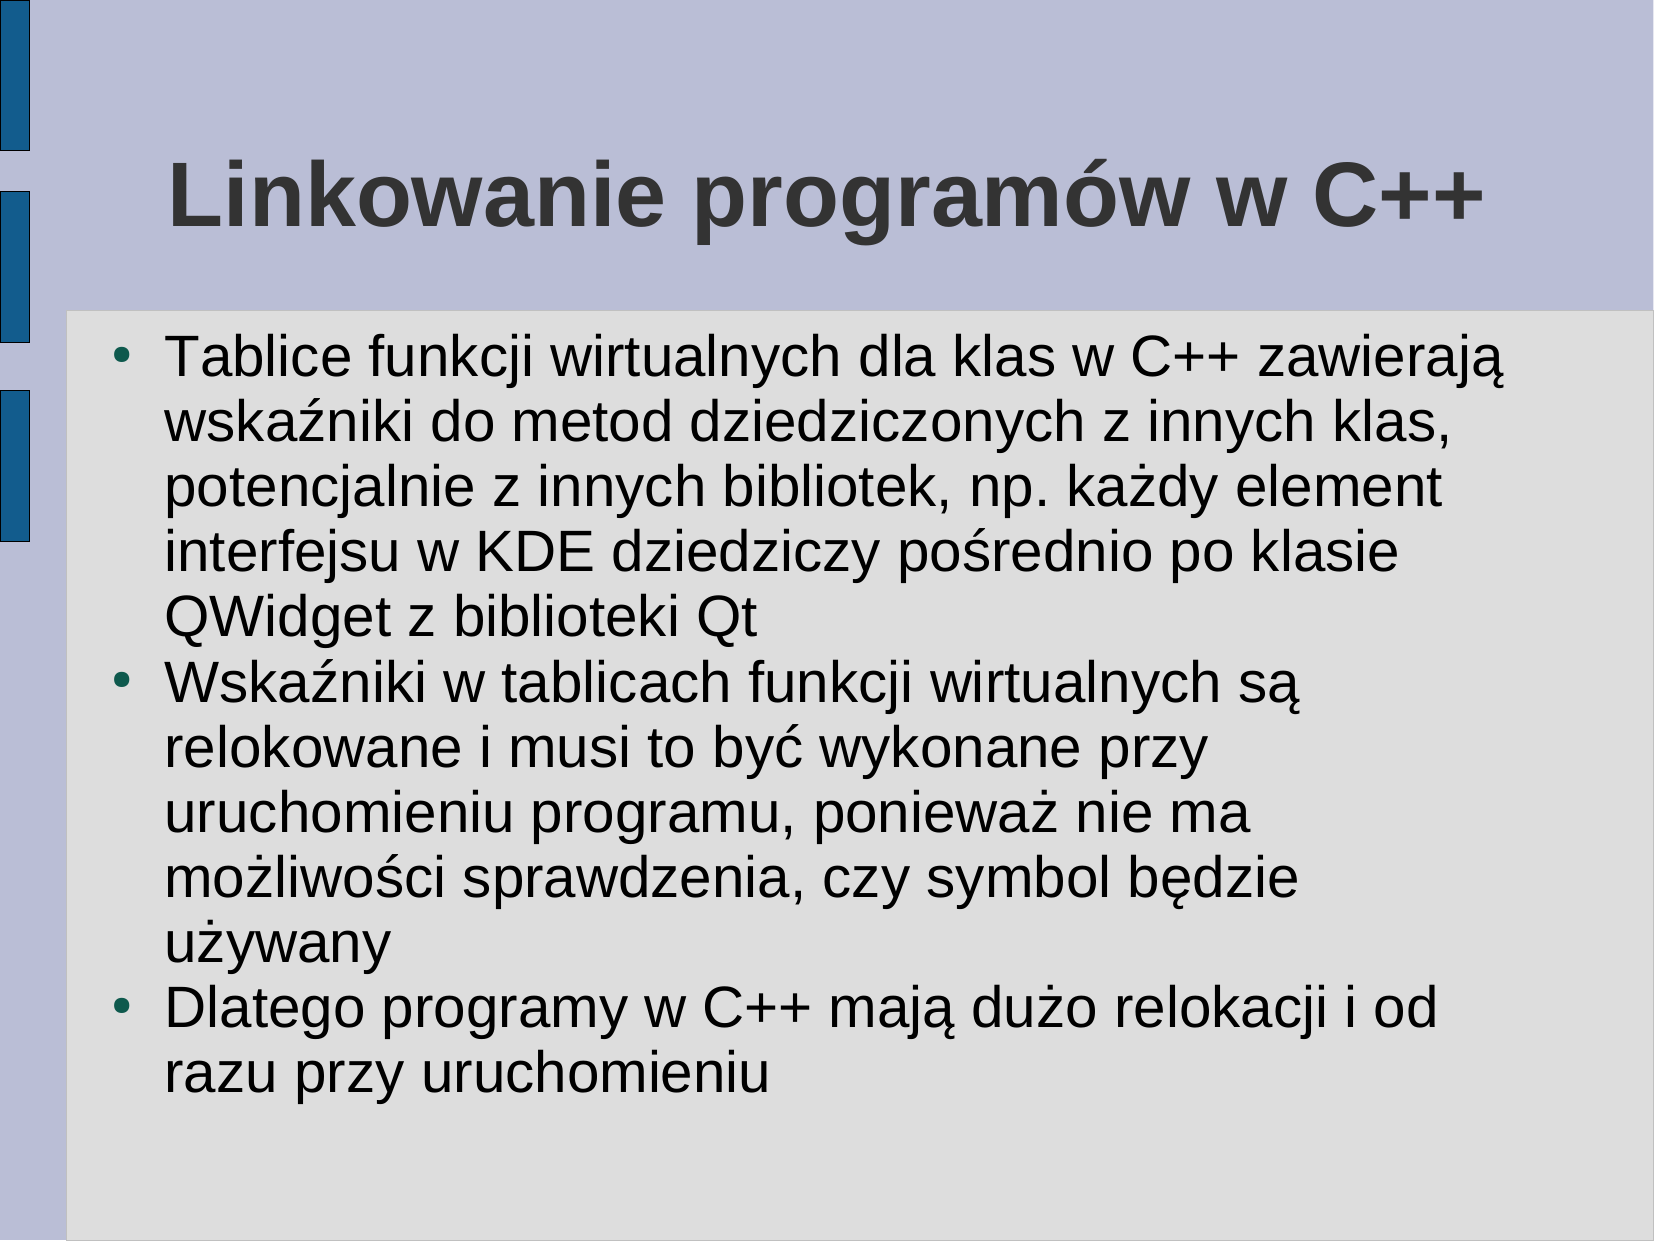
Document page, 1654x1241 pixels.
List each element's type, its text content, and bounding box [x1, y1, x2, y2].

title Linkowanie programów w C++ [121, 91, 1534, 299]
list Tablice funkcji wirtualnych dla klas w C++ zawierają wskaźniki do metod dziedziczonych z innych klas, potencjalnie z innych bibliotek, np. każdy element interfejsu w KDE dziedziczy pośrednio po klasie QWidget z biblioteki Qt Wskaźniki w tablicach funkcji wirtualnych są relokowane i musi to być wykonane przy uruchomieniu programu, ponieważ nie ma możliwości sprawdzenia, czy symbol będzie używany Dlatego programy w C++ mają dużo relokacji i od razu przy uruchomieniu [93, 324, 1506, 1195]
